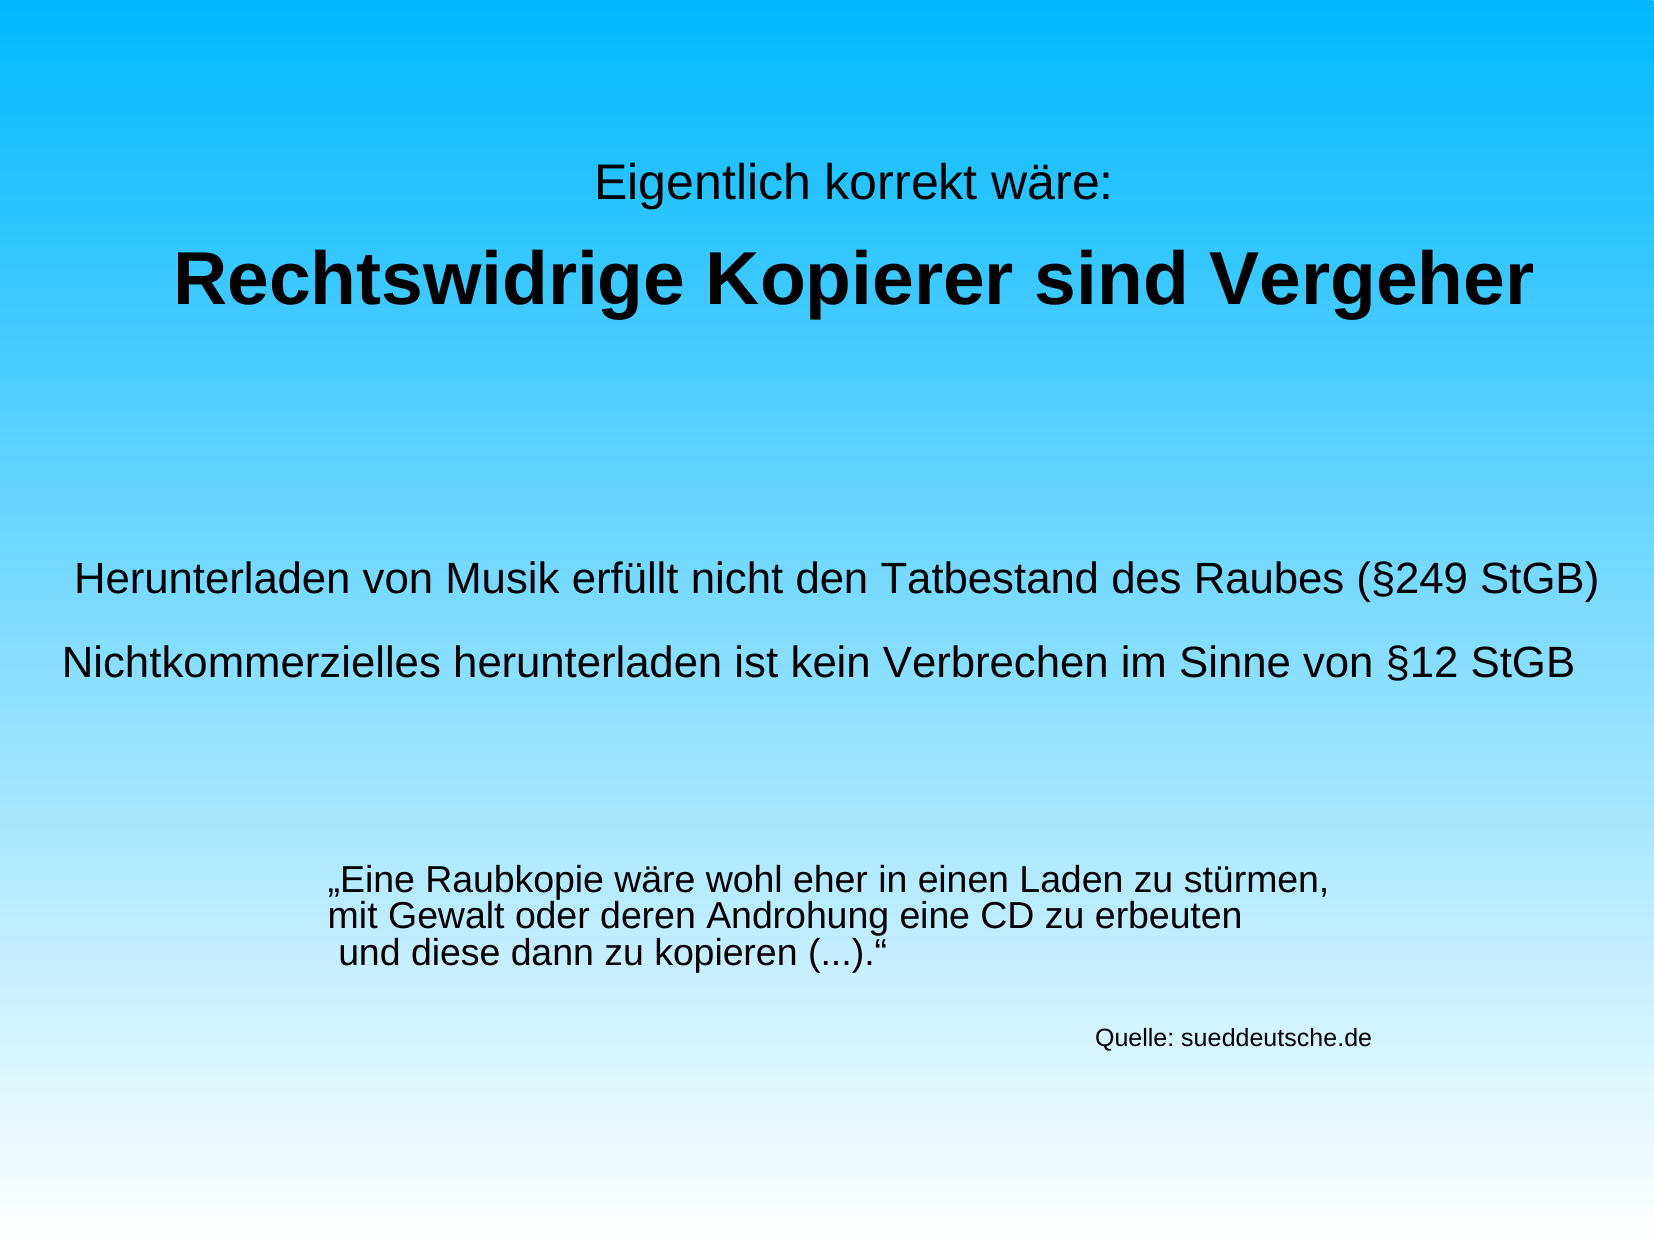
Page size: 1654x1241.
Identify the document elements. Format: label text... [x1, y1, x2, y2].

text_box „Eine Raubkopie wäre wohl eher in einen Laden zu stürmen, mit Gewalt oder deren Androhung eine CD zu erbeuten und diese dann zu kopieren (...).“ [312, 855, 1354, 997]
text_box Eigentlich korrekt wäre: Rechtswidrige Kopierer sind Vergeher [158, 153, 1547, 351]
text_box Herunterladen von Musik erfüllt nicht den Tatbestand des Raubes (§249 StGB) Nichtkommerzielles herunterladen ist kein Verbrechen im Sinne von §12 StGB [47, 460, 1647, 719]
text_box Quelle: sueddeutsche.de [1080, 1020, 1388, 1063]
